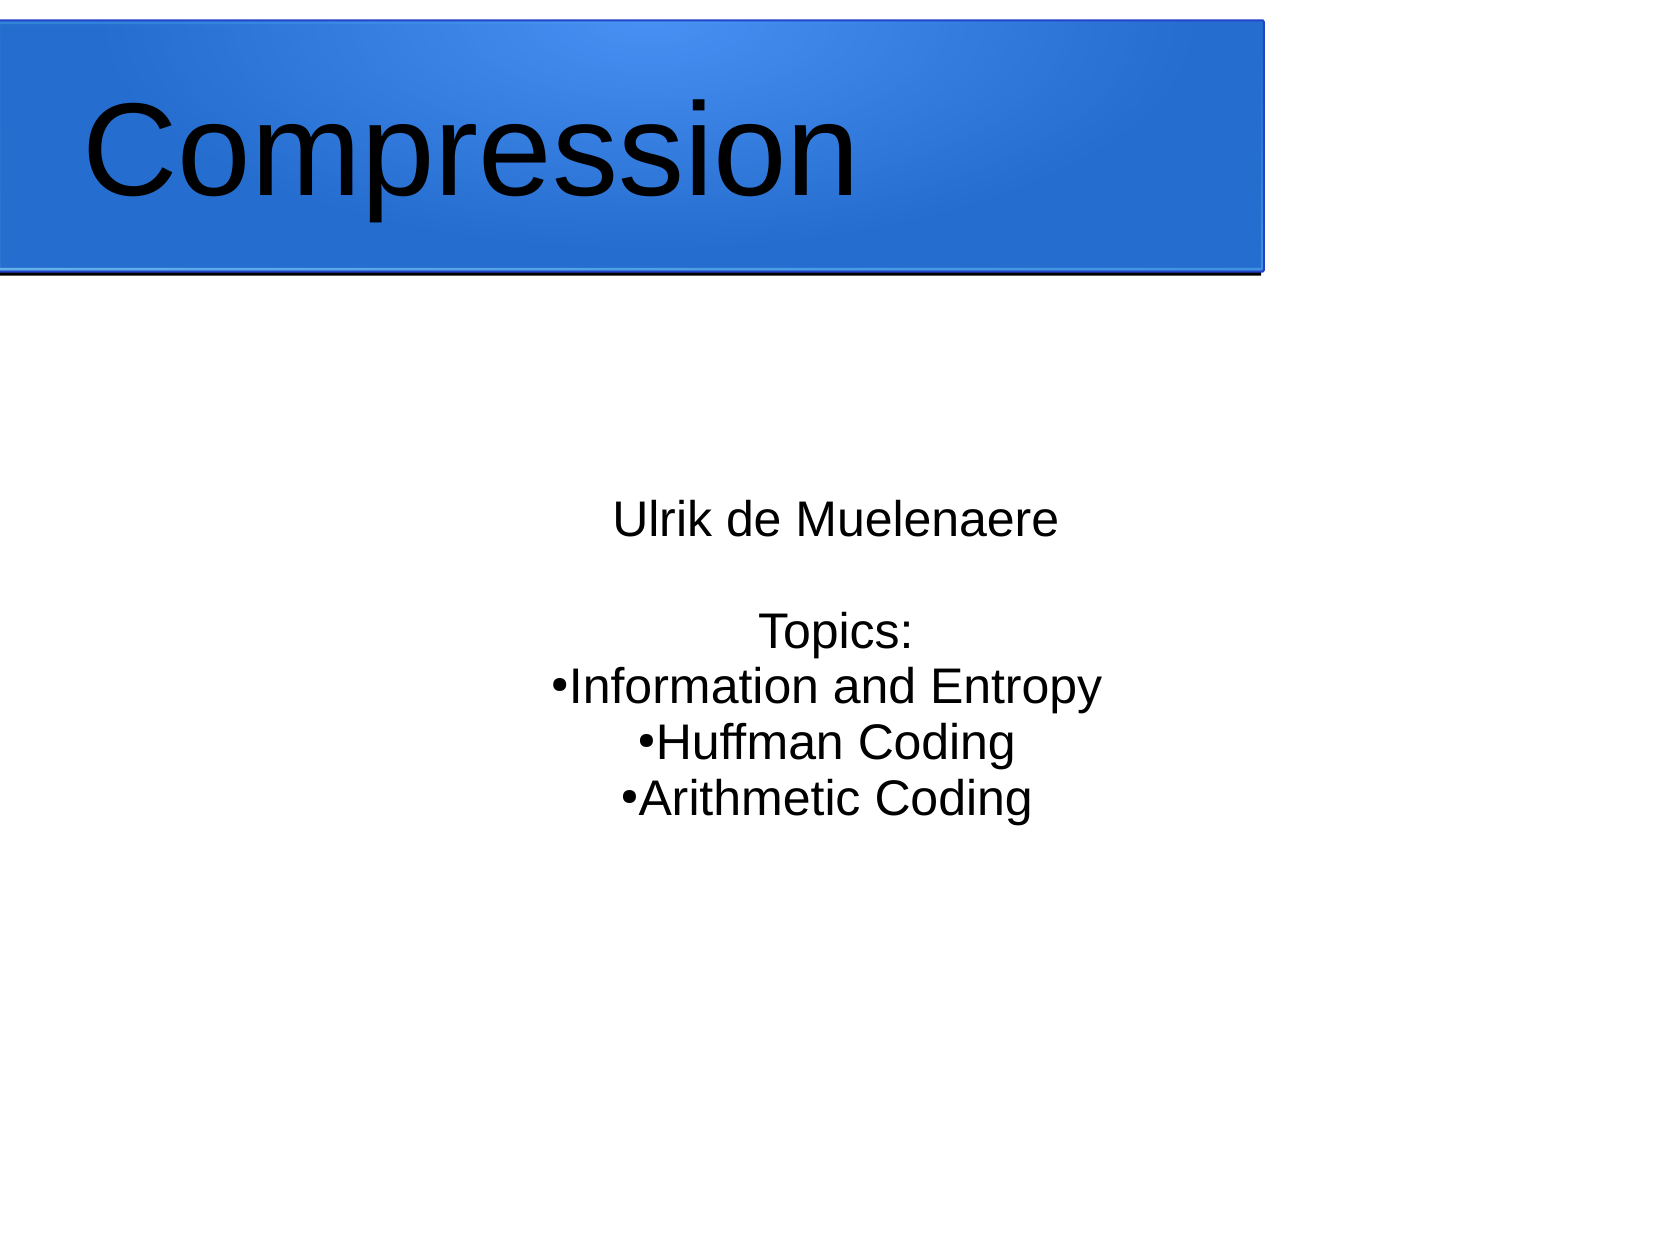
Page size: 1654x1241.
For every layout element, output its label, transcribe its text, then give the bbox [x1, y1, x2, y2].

subtitle Ulrik de Muelenaere Topics: Information and Entropy Huffman Coding Arithmetic Coding [82, 299, 1571, 1019]
title Compression [82, 47, 1235, 252]
